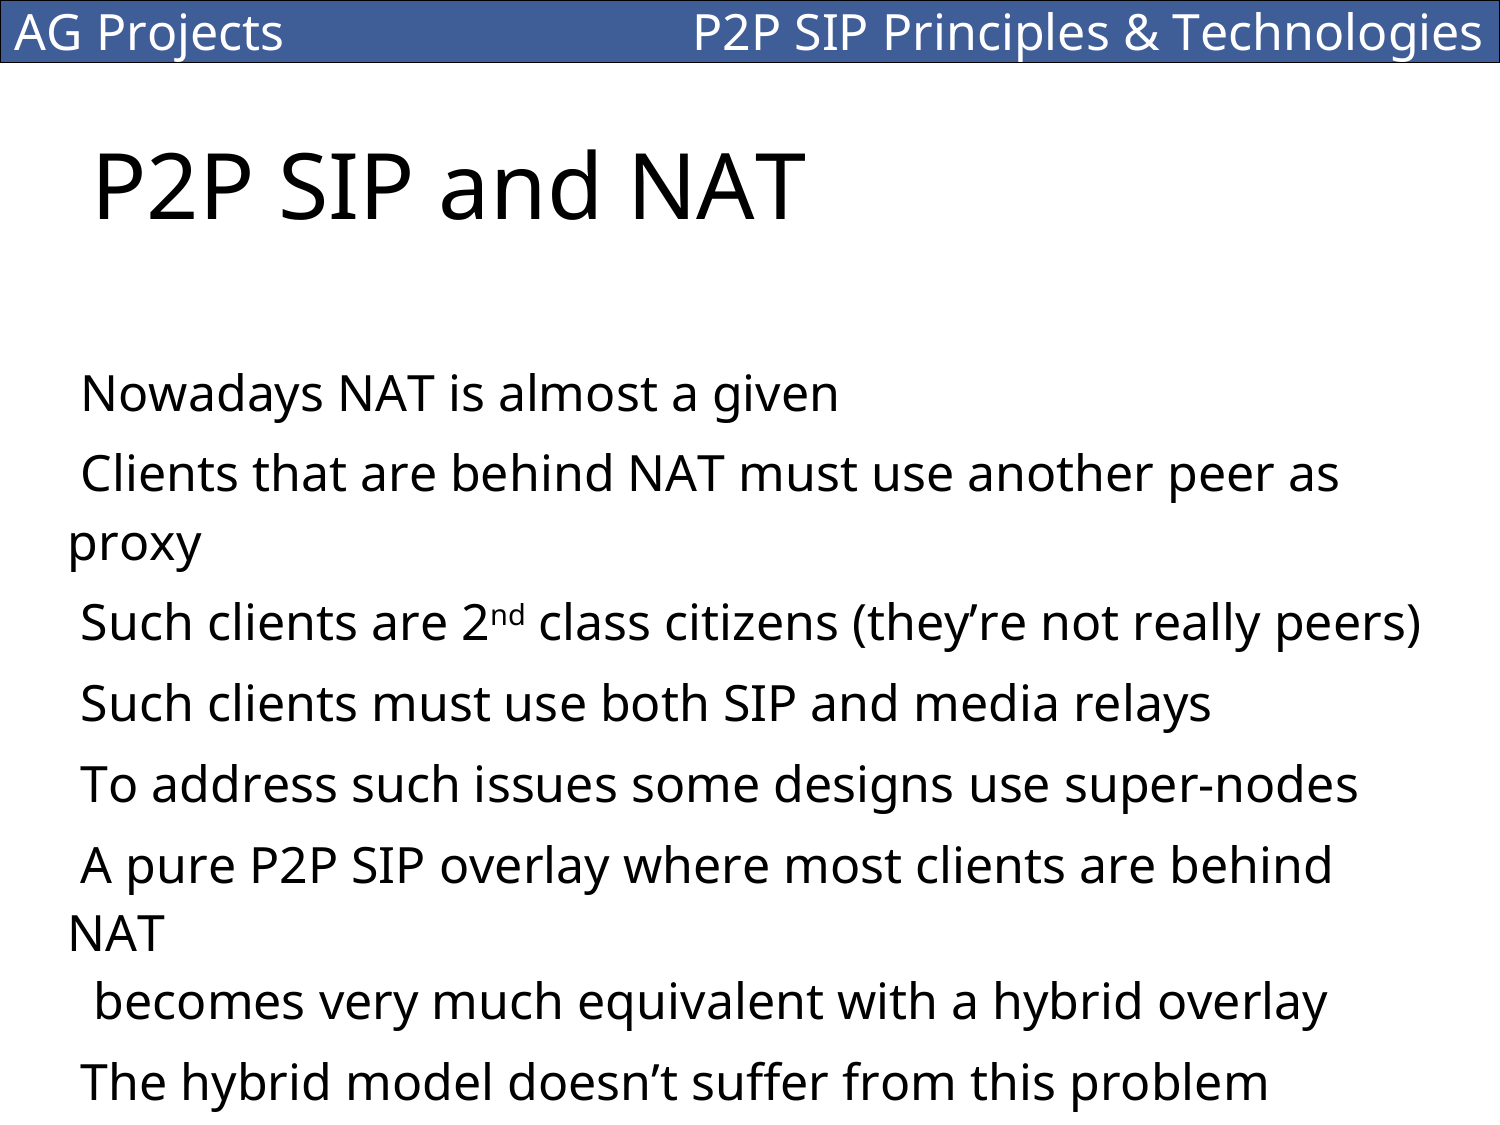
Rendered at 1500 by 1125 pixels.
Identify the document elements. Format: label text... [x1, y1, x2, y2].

text_box Nowadays NAT is almost a given Clients that are behind NAT must use another peer as proxy Such clients are 2nd class citizens (they’re not really peers) Such clients must use both SIP and media relays To address such issues some designs use super-nodes A pure P2P SIP overlay where most clients are behind NAT becomes very much equivalent with a hybrid overlay The hybrid model doesn’t suffer from this problem [53, 349, 1447, 1123]
text_box P2P SIP and NAT [76, 113, 1447, 244]
